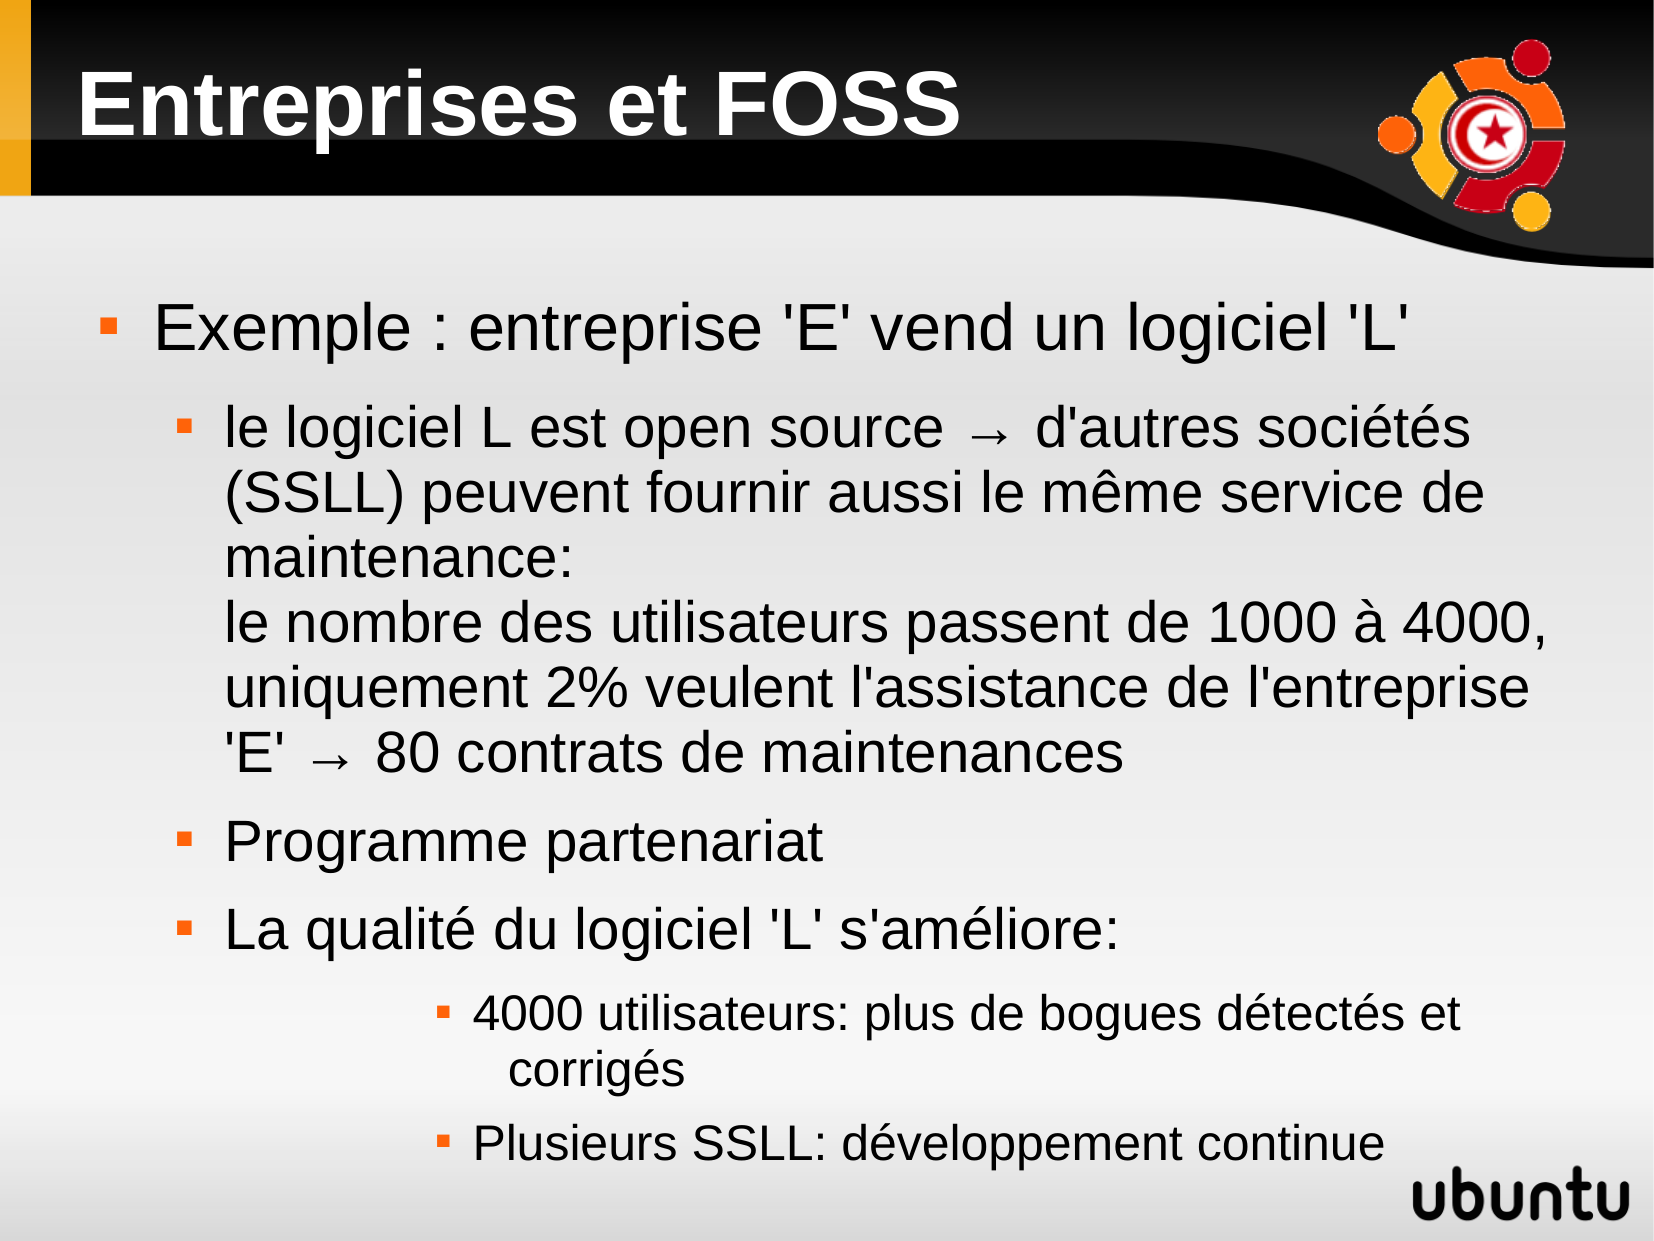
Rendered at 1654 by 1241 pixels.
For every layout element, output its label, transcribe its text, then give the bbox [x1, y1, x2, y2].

title Entreprises et FOSS [76, 7, 1565, 200]
list Exemple : entreprise 'E' vend un logiciel 'L' le logiciel L est open source → d'autres sociétés (SSLL) peuvent fournir aussi le même service de maintenance: le nombre des utilisateurs passent de 1000 à 4000, uniquement 2% veulent l'assistance de l'entreprise 'E' → 80 contrats de maintenances Programme partenariat La qualité du logiciel 'L' s'améliore: 4000 utilisateurs: plus de bogues détectés et corrigés Plusieurs SSLL: développement continue [82, 290, 1571, 1171]
picture [0, 0, 1654, 1241]
